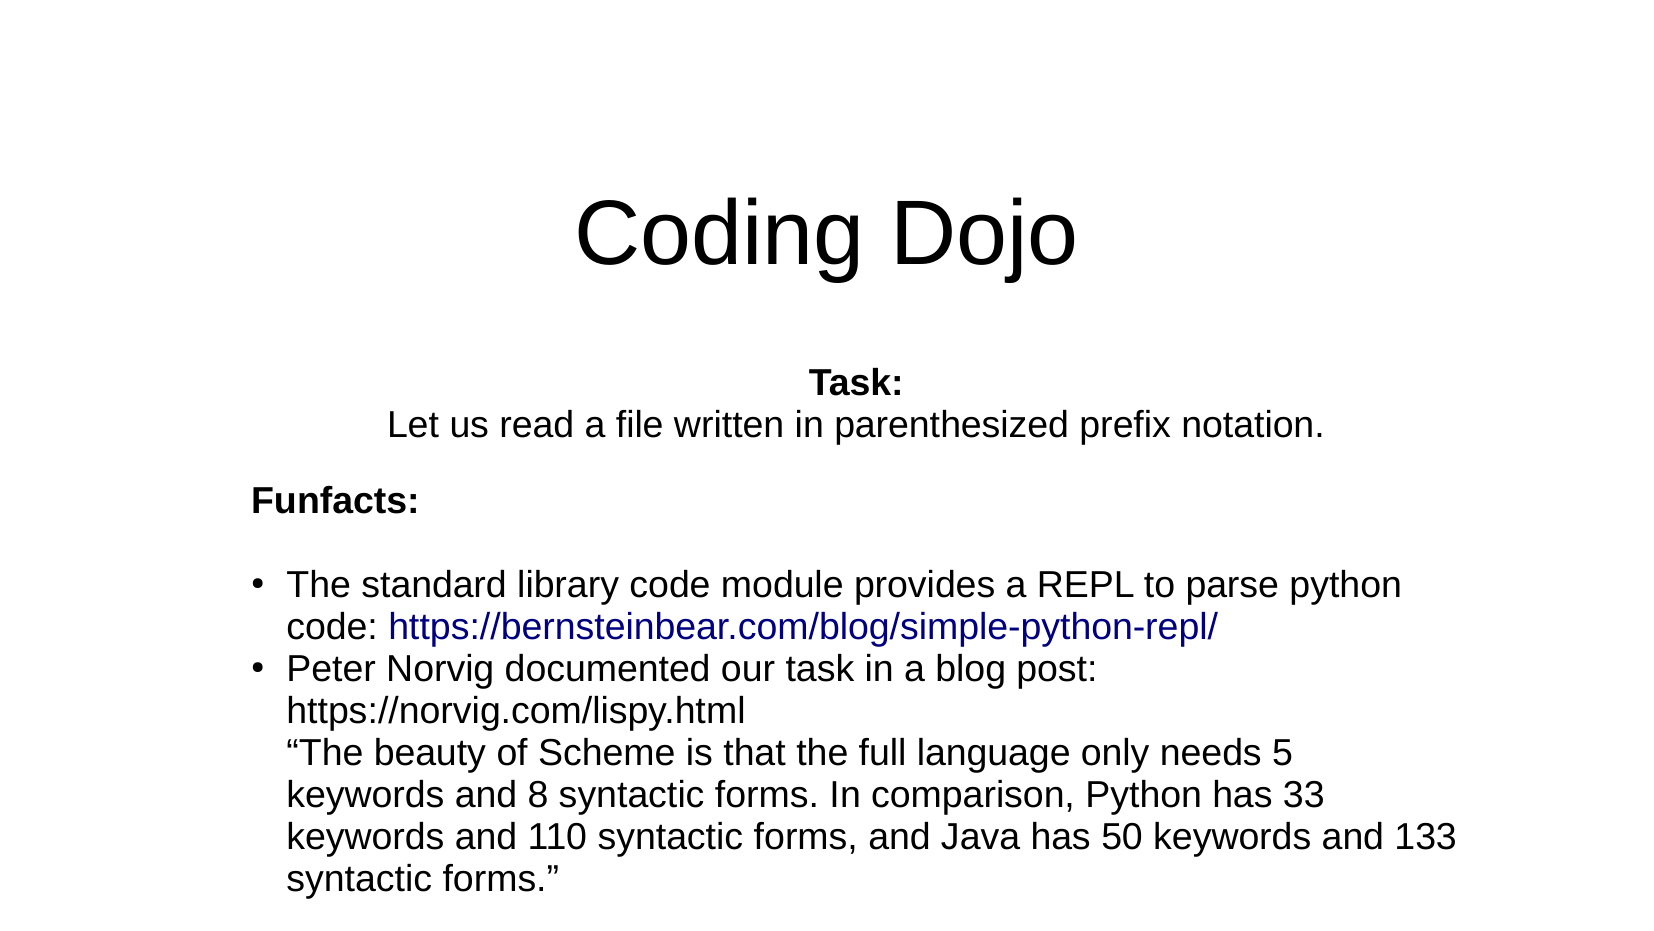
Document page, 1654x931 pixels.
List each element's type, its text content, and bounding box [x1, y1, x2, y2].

text_box Task: Let us read a file written in parenthesized prefix notation. [88, 354, 1625, 454]
title Coding Dojo [82, 155, 1571, 311]
text_box Funfacts: The standard library code module provides a REPL to parse python code: https://bernsteinbear.com/blog/simple-python-repl/ Peter Norvig documented our task in a blog post: https://norvig.com/lispy.html “The beauty of Scheme is that the full language only needs 5 keywords and 8 syntactic forms. In comparison, Python has 33 keywords and 110 syntactic forms, and Java has 50 keywords and 133 syntactic forms.” [236, 472, 1477, 908]
